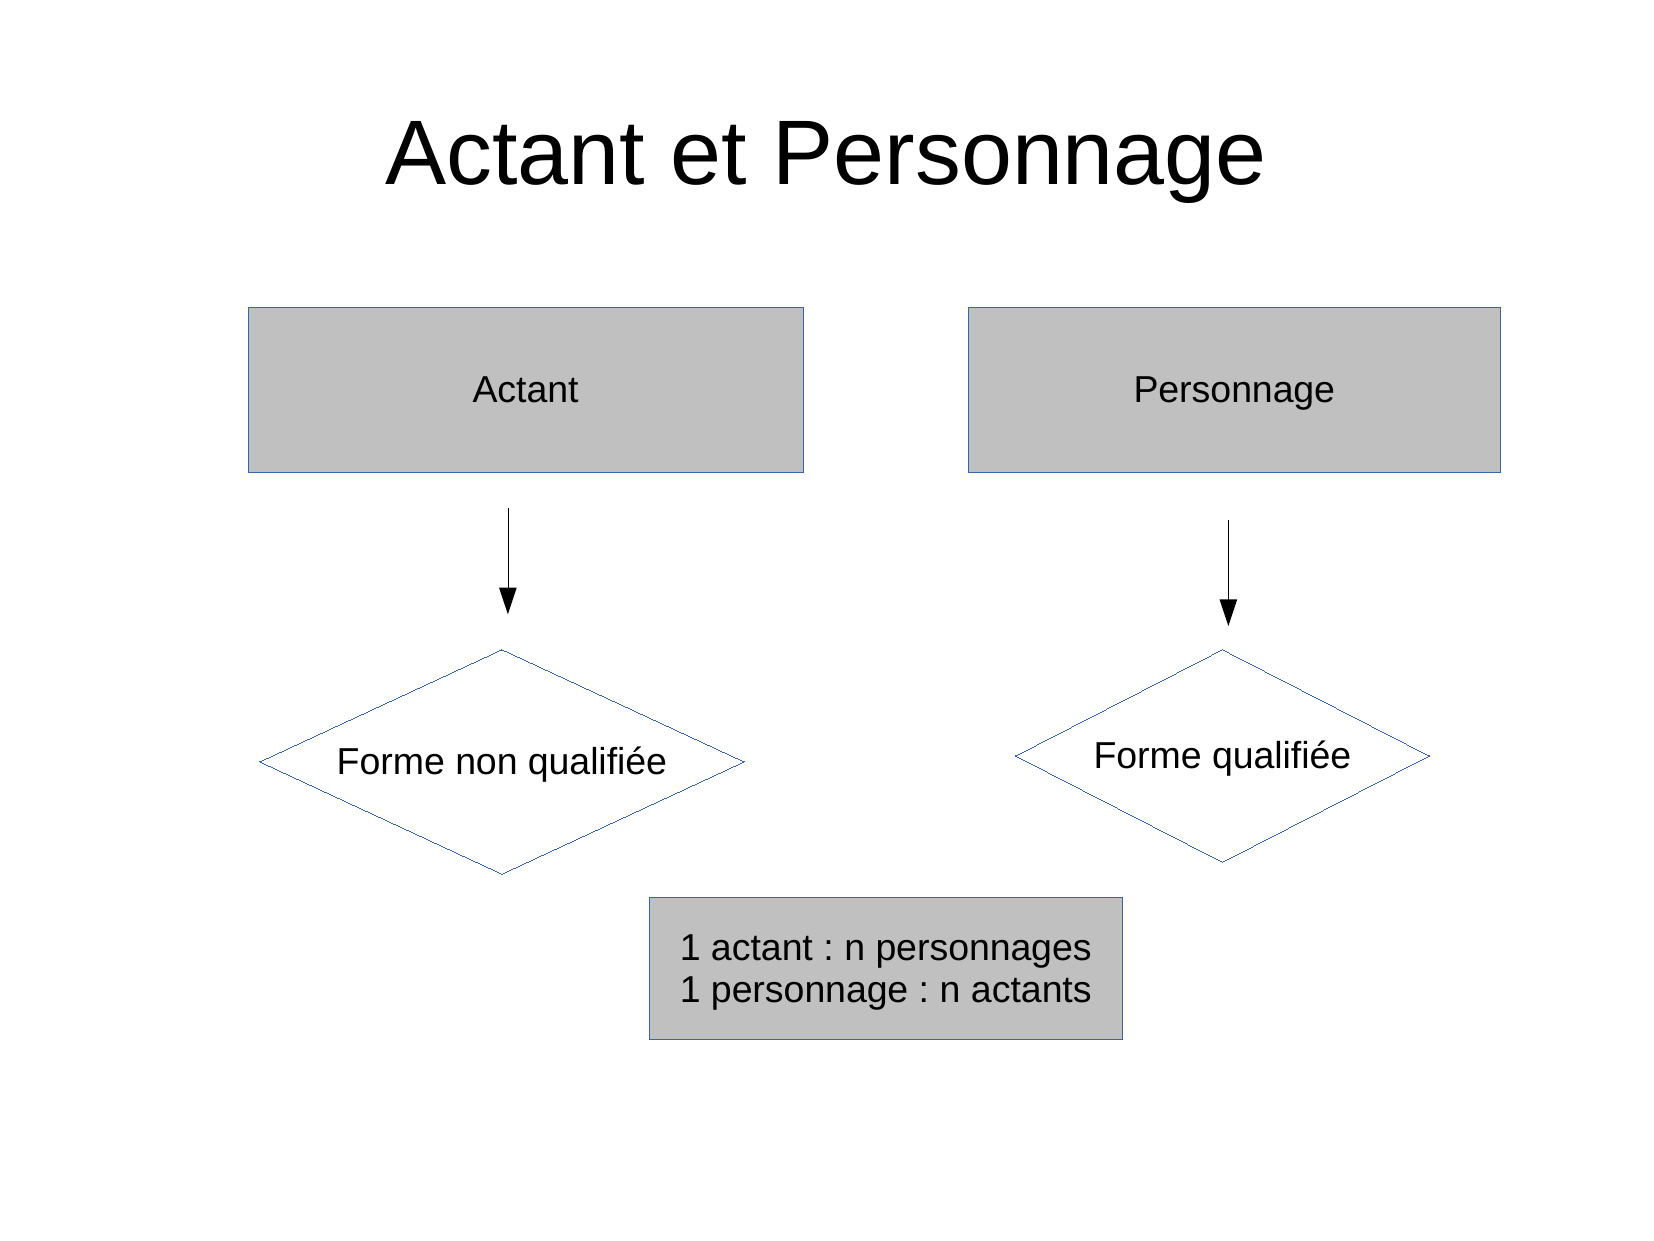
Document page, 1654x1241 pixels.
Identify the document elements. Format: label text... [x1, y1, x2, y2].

text_box Actant [248, 307, 804, 473]
title Actant et Personnage [82, 49, 1571, 257]
text_box Personnage [968, 307, 1501, 473]
text_box Forme qualifiée [1015, 649, 1430, 863]
text_box Forme non qualifiée [259, 649, 745, 875]
text_box 1 actant : n personnages 1 personnage : n actants [649, 897, 1123, 1040]
